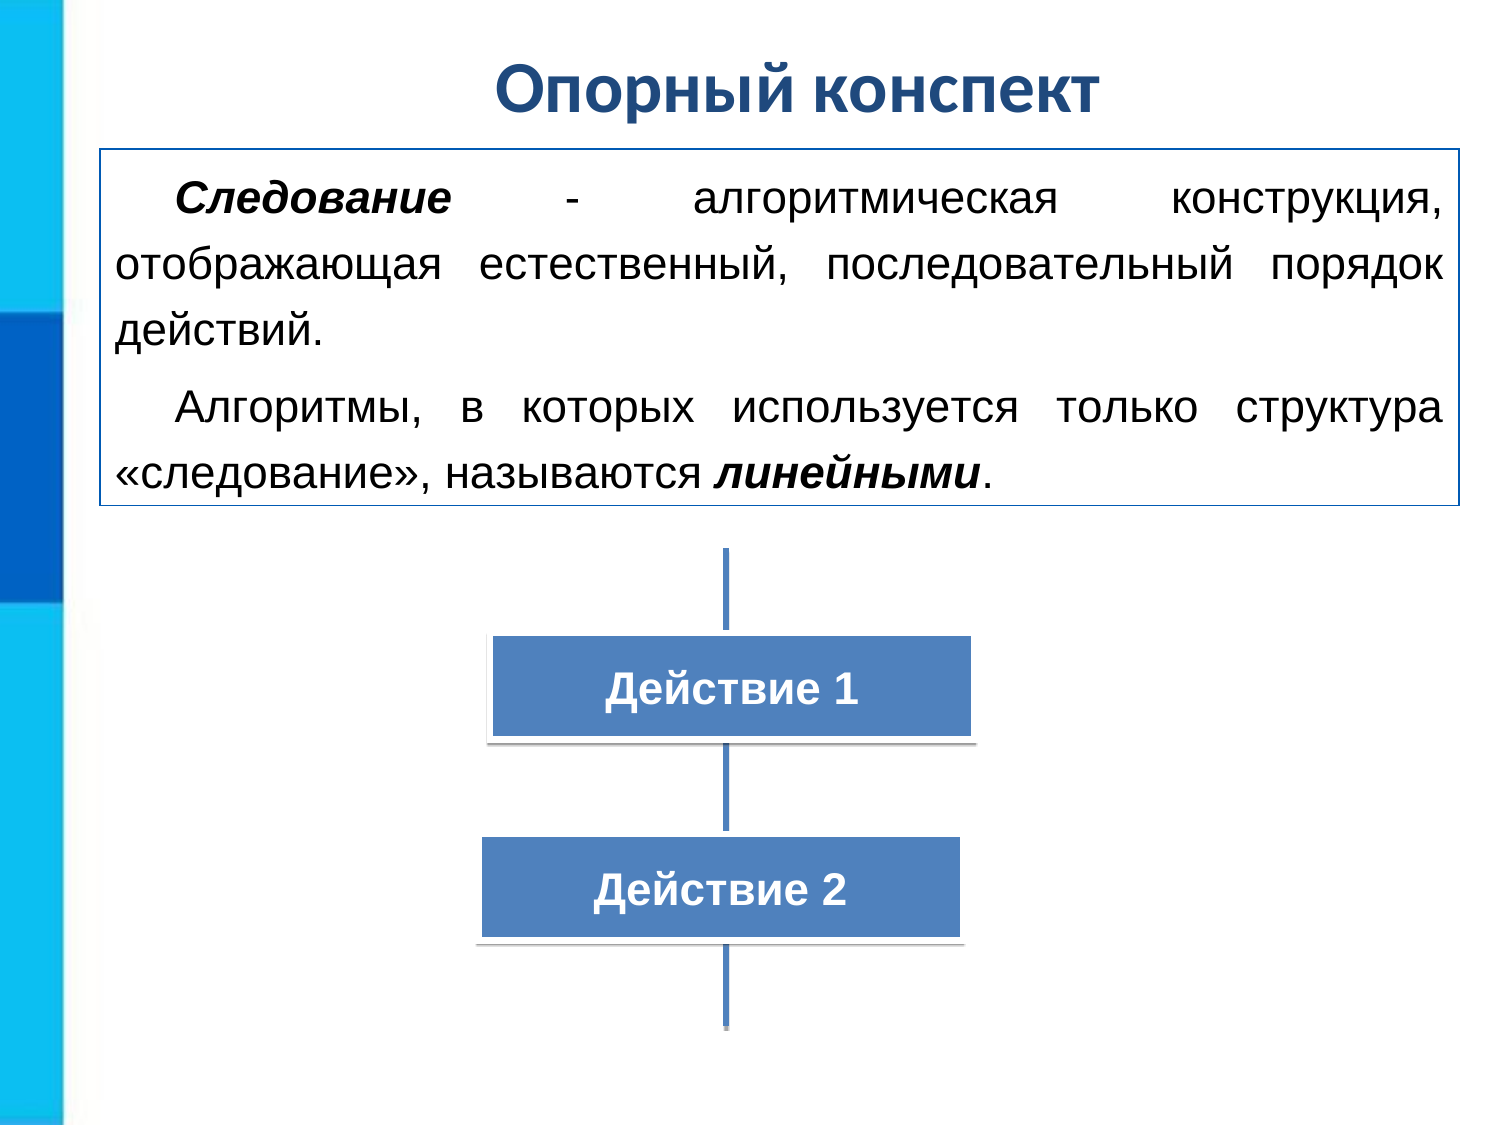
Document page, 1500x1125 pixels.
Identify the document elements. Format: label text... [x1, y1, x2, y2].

text_box Действие 2 [478, 834, 963, 941]
text_box Следование - алгоритмическая конструкция, отображающая естественный, последовательный порядок действий. Алгоритмы, в которых используется только структура «следование», называются линейными. [100, 148, 1459, 506]
text_box Действие 1 [490, 633, 975, 740]
picture [0, 0, 1500, 1125]
text_box Опорный конспект [171, 30, 1425, 135]
